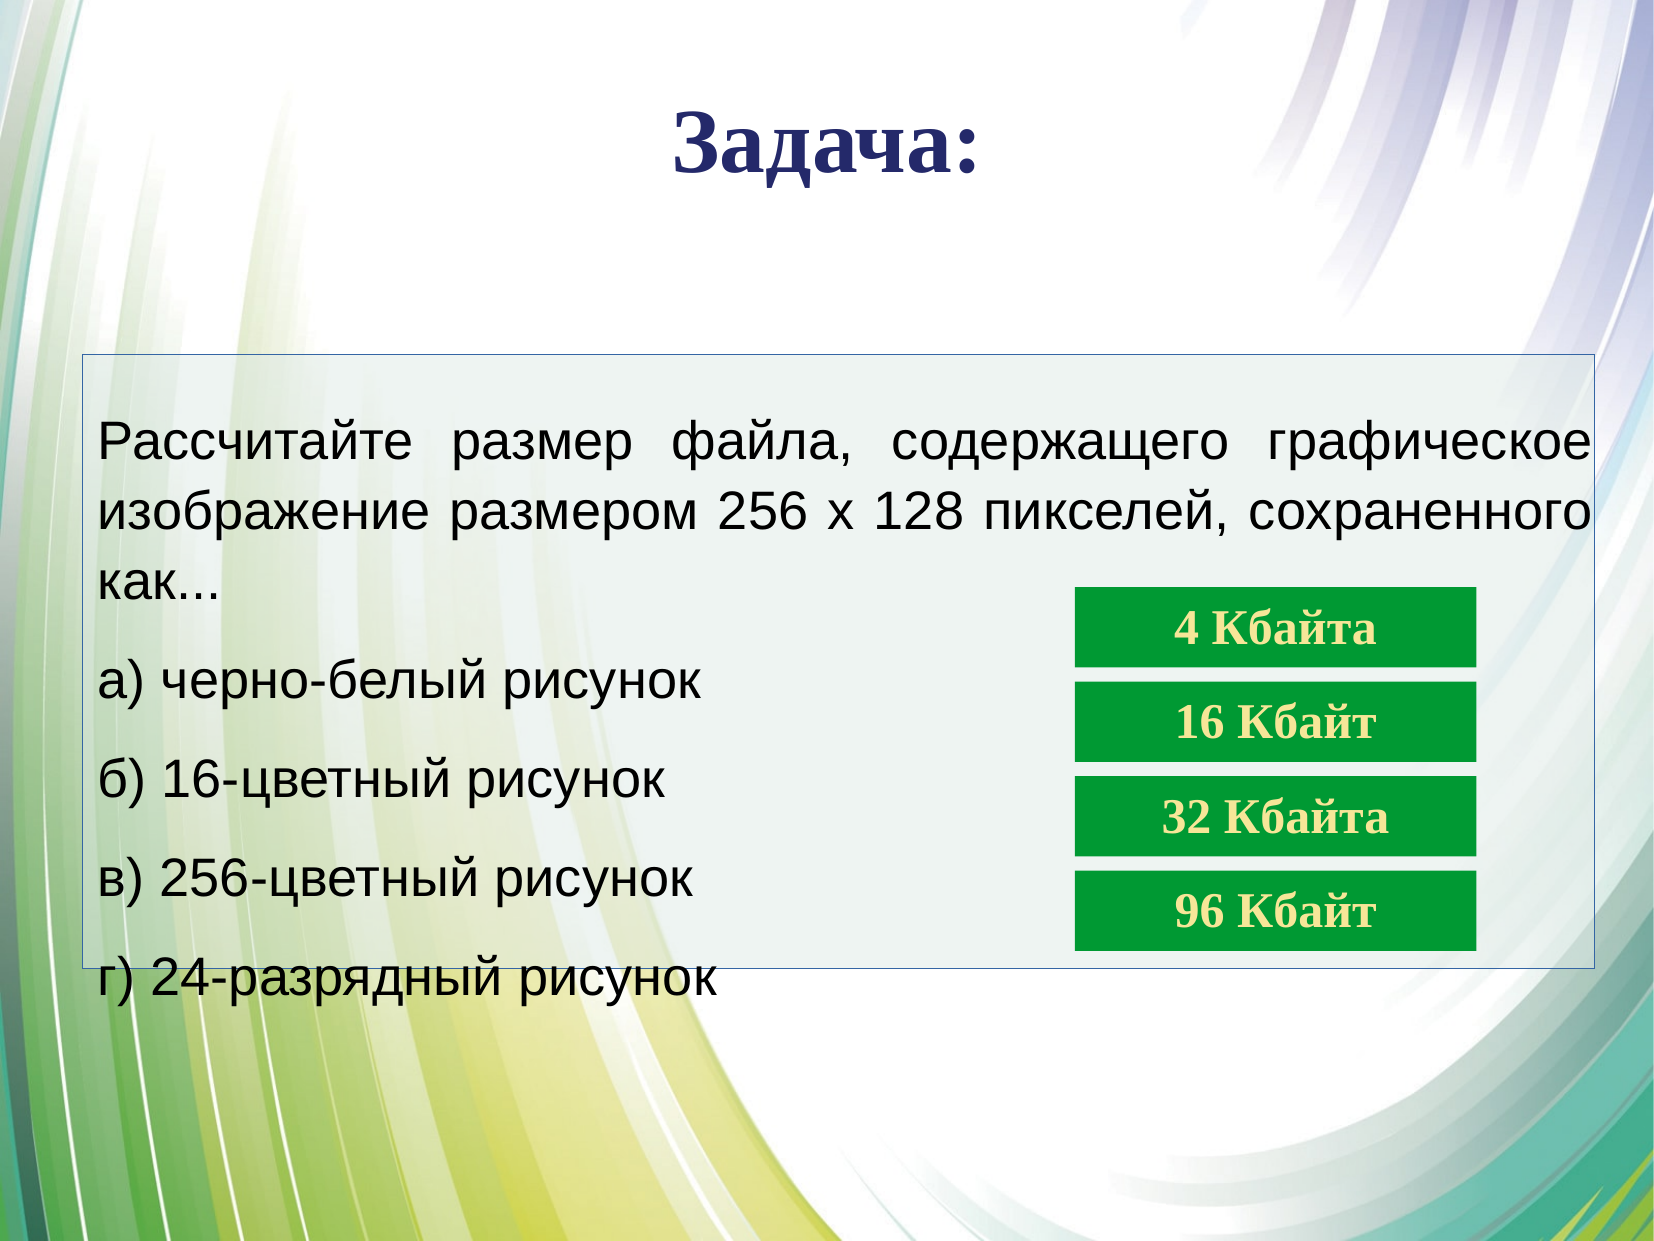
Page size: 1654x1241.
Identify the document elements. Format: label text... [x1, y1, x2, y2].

title Задача: [121, 37, 1534, 246]
list Рассчитайте размер файла, содержащего графическое изображение размером 256 х 128 пикселей, сохраненного как... а) черно-белый рисунок б) 16-цветный рисунок в) 256-цветный рисунок г) 24-разрядный рисунок [97, 402, 1595, 1028]
text_box 16 Кбайт [1074, 681, 1477, 762]
text_box 96 Кбайт [1074, 870, 1477, 951]
text_box 4 Кбайта [1074, 587, 1477, 668]
text_box 32 Кбайта [1074, 776, 1477, 857]
picture [0, 0, 1654, 1241]
text_box [82, 354, 1595, 969]
